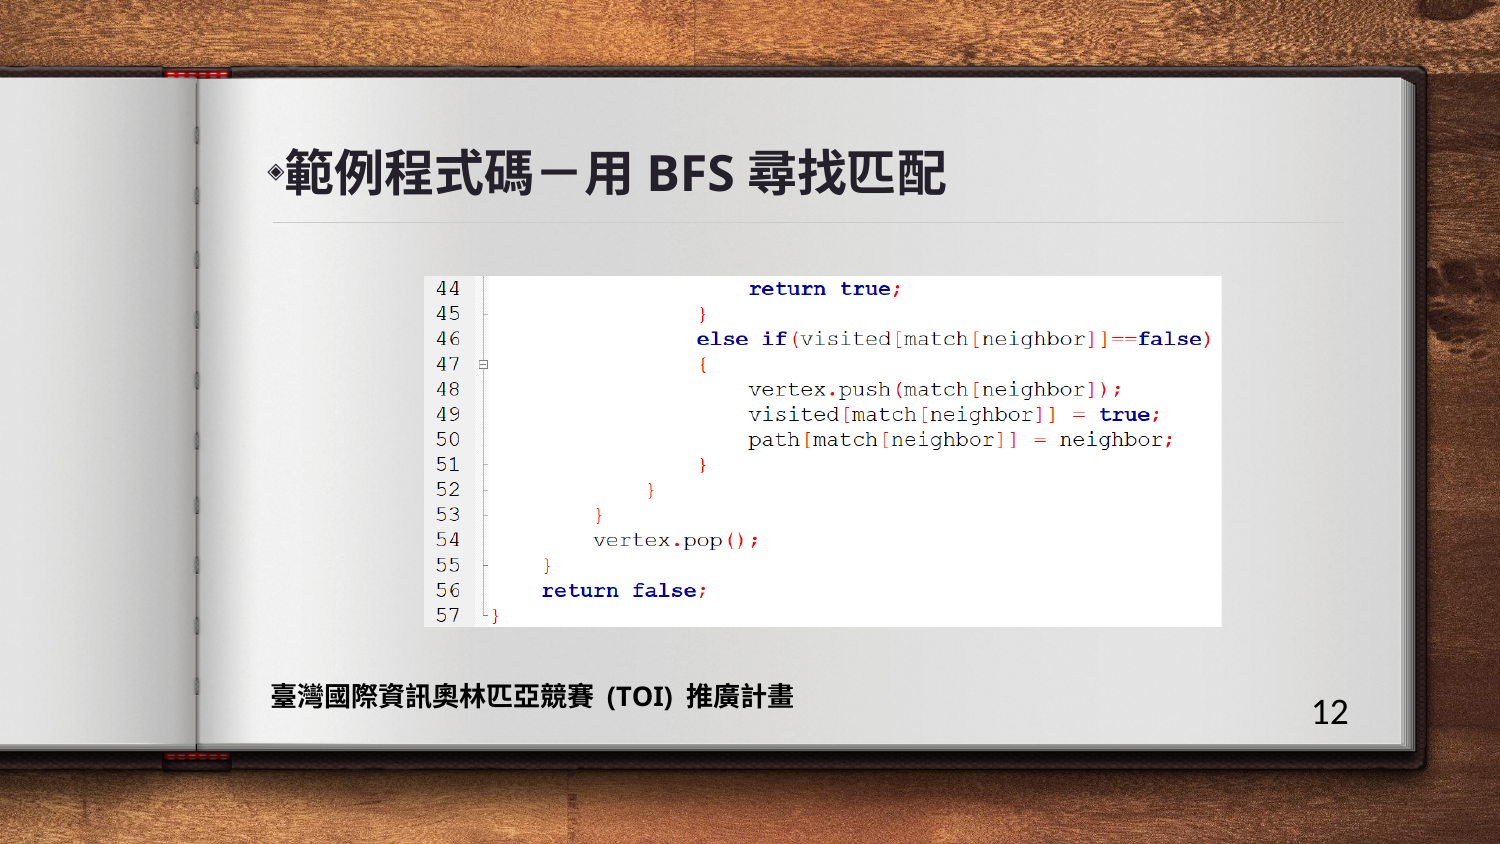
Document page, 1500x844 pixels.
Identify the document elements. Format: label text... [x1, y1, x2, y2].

list 範例程式碼－用BFS尋找匹配 [252, 126, 1194, 226]
chart [424, 276, 1222, 627]
text_box [1295, 672, 1386, 737]
